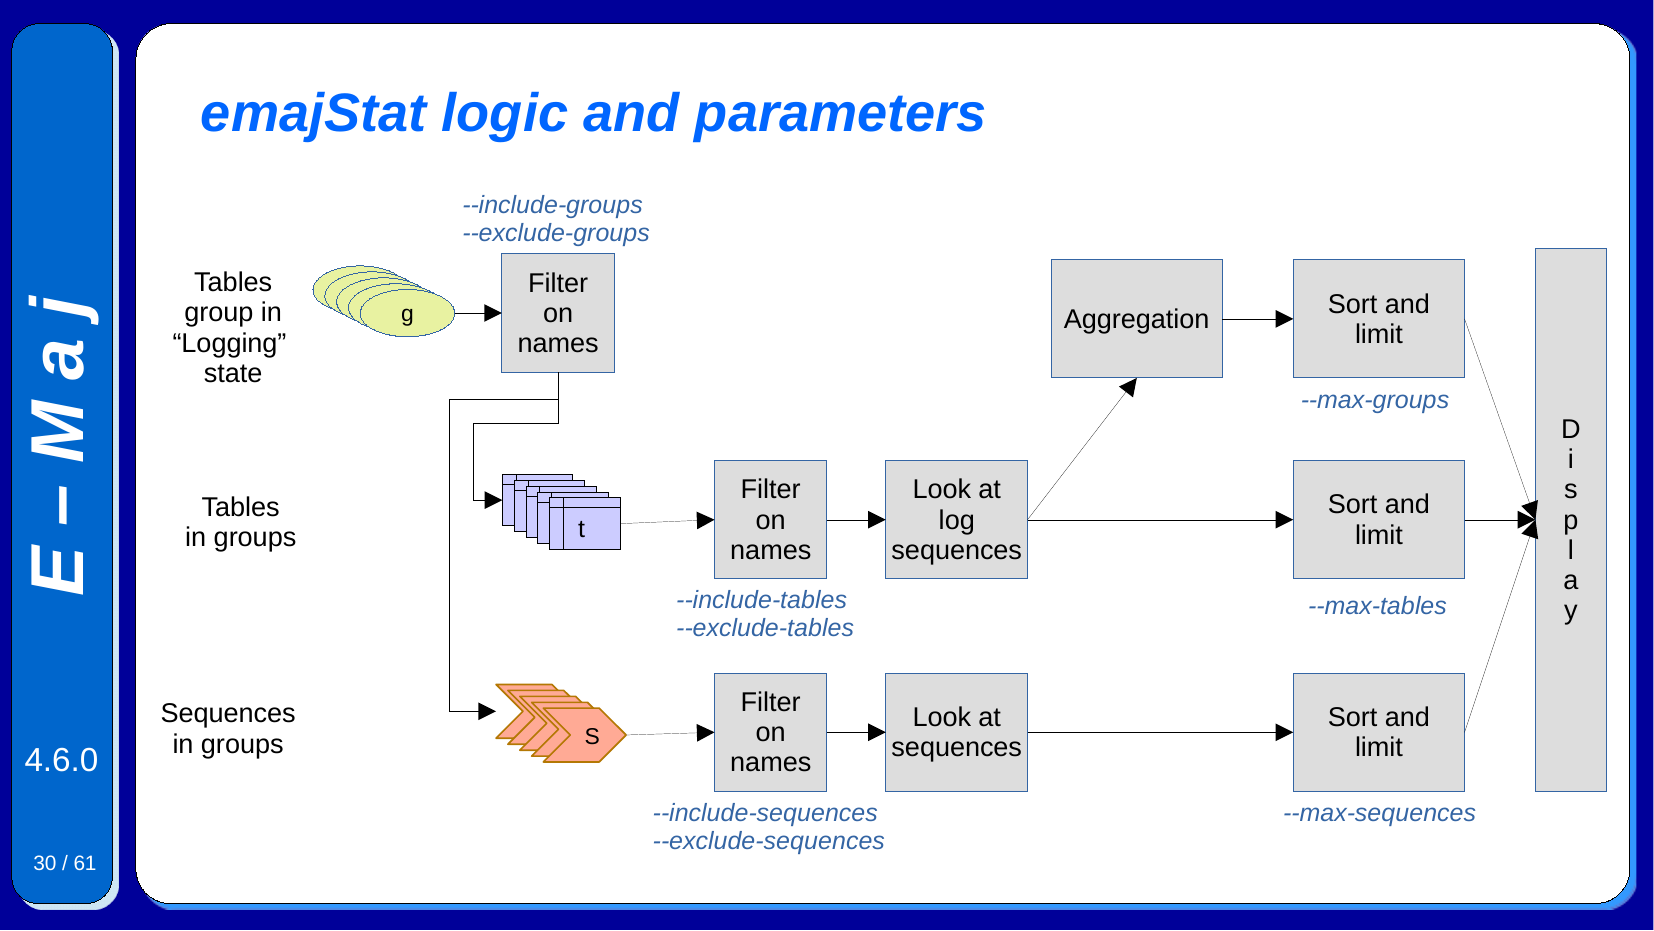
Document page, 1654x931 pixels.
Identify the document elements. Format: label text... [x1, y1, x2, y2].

text_box Sequences in groups [145, 691, 311, 767]
text_box t [549, 497, 621, 550]
text_box Sort and limit [1293, 673, 1465, 791]
text_box Tables in groups [170, 484, 312, 560]
text_box --max-tables [1293, 584, 1471, 628]
title emajStat logic and parameters [200, 34, 1575, 191]
text_box --max-groups [1286, 378, 1465, 421]
text_box Look at sequences [885, 673, 1028, 792]
text_box [312, 265, 432, 327]
text_box Sort and limit [1293, 259, 1465, 378]
text_box Tables group in “Logging” state [157, 259, 309, 396]
text_box g [360, 289, 455, 337]
text_box --include-tables --exclude-tables [661, 578, 888, 650]
text_box Filter on names [714, 673, 827, 791]
text_box --include-sequences --exclude-sequences [637, 791, 910, 863]
text_box S [543, 708, 626, 762]
text_box S [496, 684, 558, 739]
text_box Aggregation [1051, 259, 1223, 378]
text_box Sort and limit [1293, 460, 1465, 579]
text_box --include-groups --exclude-groups [447, 183, 674, 254]
text_box --max-sequences [1268, 791, 1495, 835]
text_box [507, 690, 594, 757]
text_box D i s p l a y [1535, 248, 1607, 792]
text_box Filter on names [714, 460, 827, 578]
text_box [502, 474, 609, 544]
text_box Filter on names [501, 253, 615, 373]
text_box Look at log sequences [885, 460, 1028, 579]
